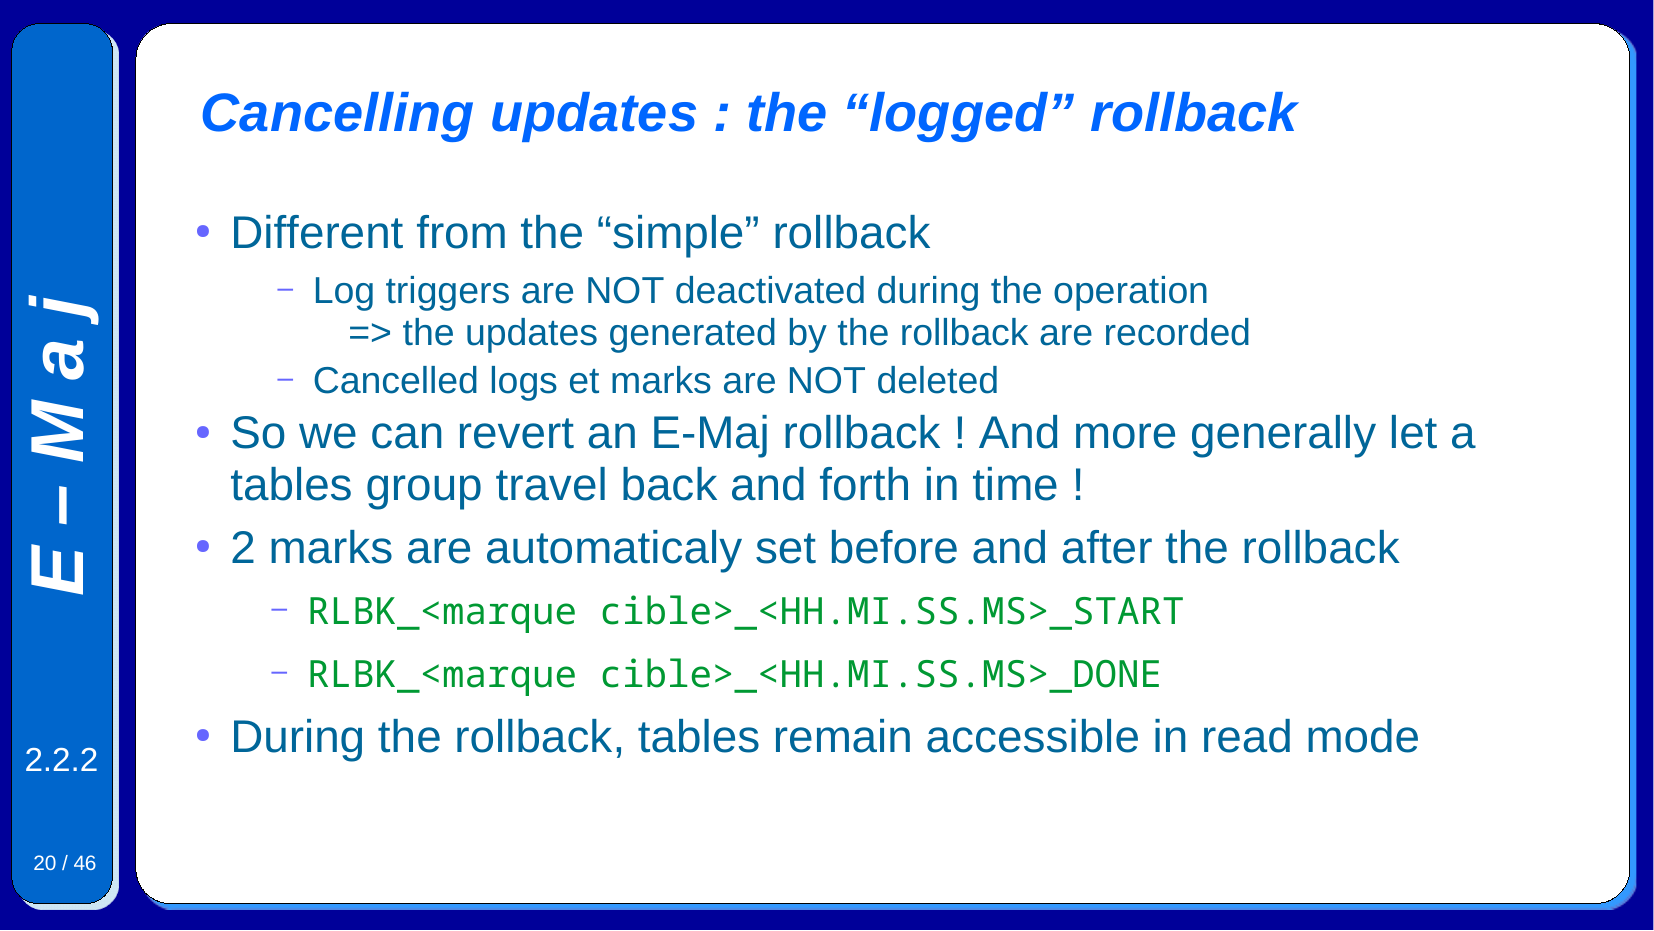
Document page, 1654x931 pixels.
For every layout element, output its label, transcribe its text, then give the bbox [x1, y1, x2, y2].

list Different from the “simple” rollback Log triggers are NOT deactivated during the operation => the updates generated by the rollback are recorded Cancelled logs et marks are NOT deleted So we can revert an E-Maj rollback ! And more generally let a tables group travel back and forth in time ! 2 marks are automaticaly set before and after the rollback RLBK_<marque cible>_<HH.MI.SS.MS>_START RLBK_<marque cible>_<HH.MI.SS.MS>_DONE During the rollback, tables remain accessible in read mode [177, 206, 1587, 827]
title Cancelling updates : the “logged” rollback [200, 34, 1575, 191]
